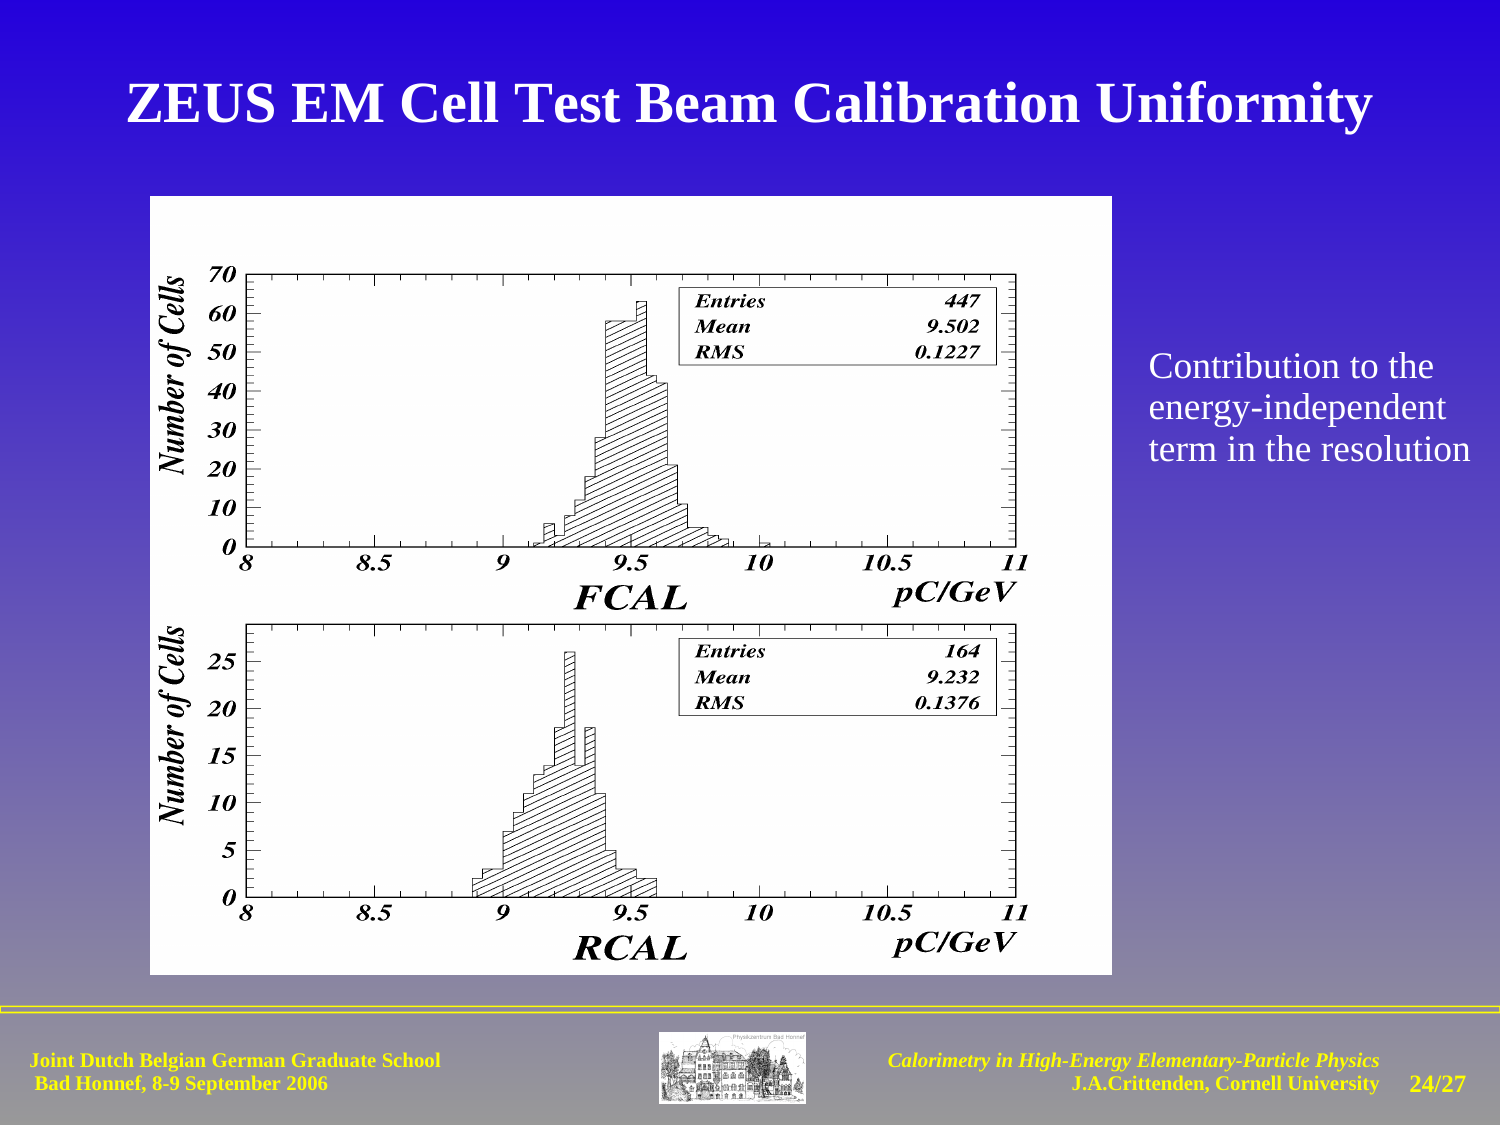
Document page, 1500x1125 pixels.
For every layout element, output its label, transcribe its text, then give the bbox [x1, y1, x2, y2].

picture [150, 196, 1112, 976]
title ZEUS EM Cell Test Beam Calibration Uniformity [112, 34, 1388, 172]
text_box Contribution to the energy-independent term in the resolution [1133, 337, 1500, 480]
picture [659, 1032, 806, 1104]
